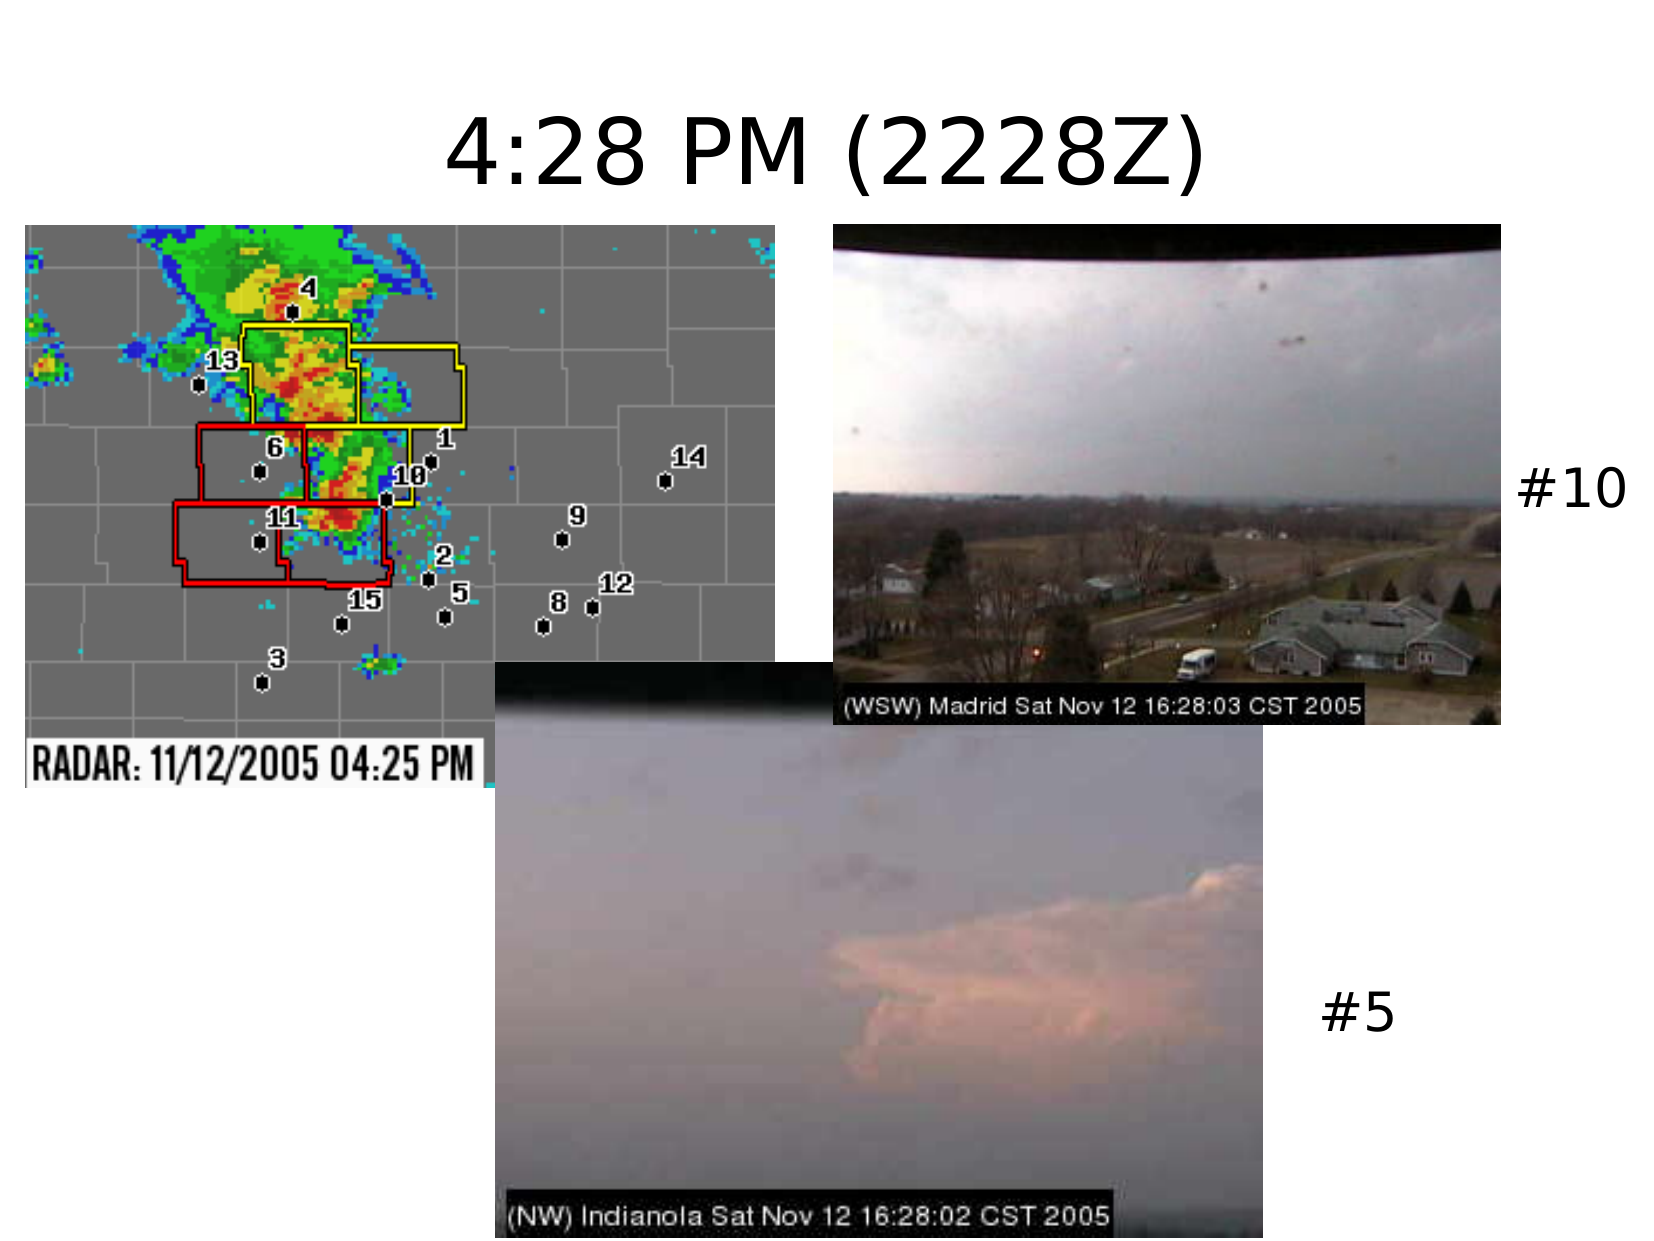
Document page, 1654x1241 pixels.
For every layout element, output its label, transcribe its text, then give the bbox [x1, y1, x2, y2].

text_box #10 [1500, 450, 1645, 528]
text_box #5 [1303, 974, 1414, 1052]
picture [25, 224, 1501, 1238]
title 4:28 PM (2228Z) [82, 49, 1571, 257]
